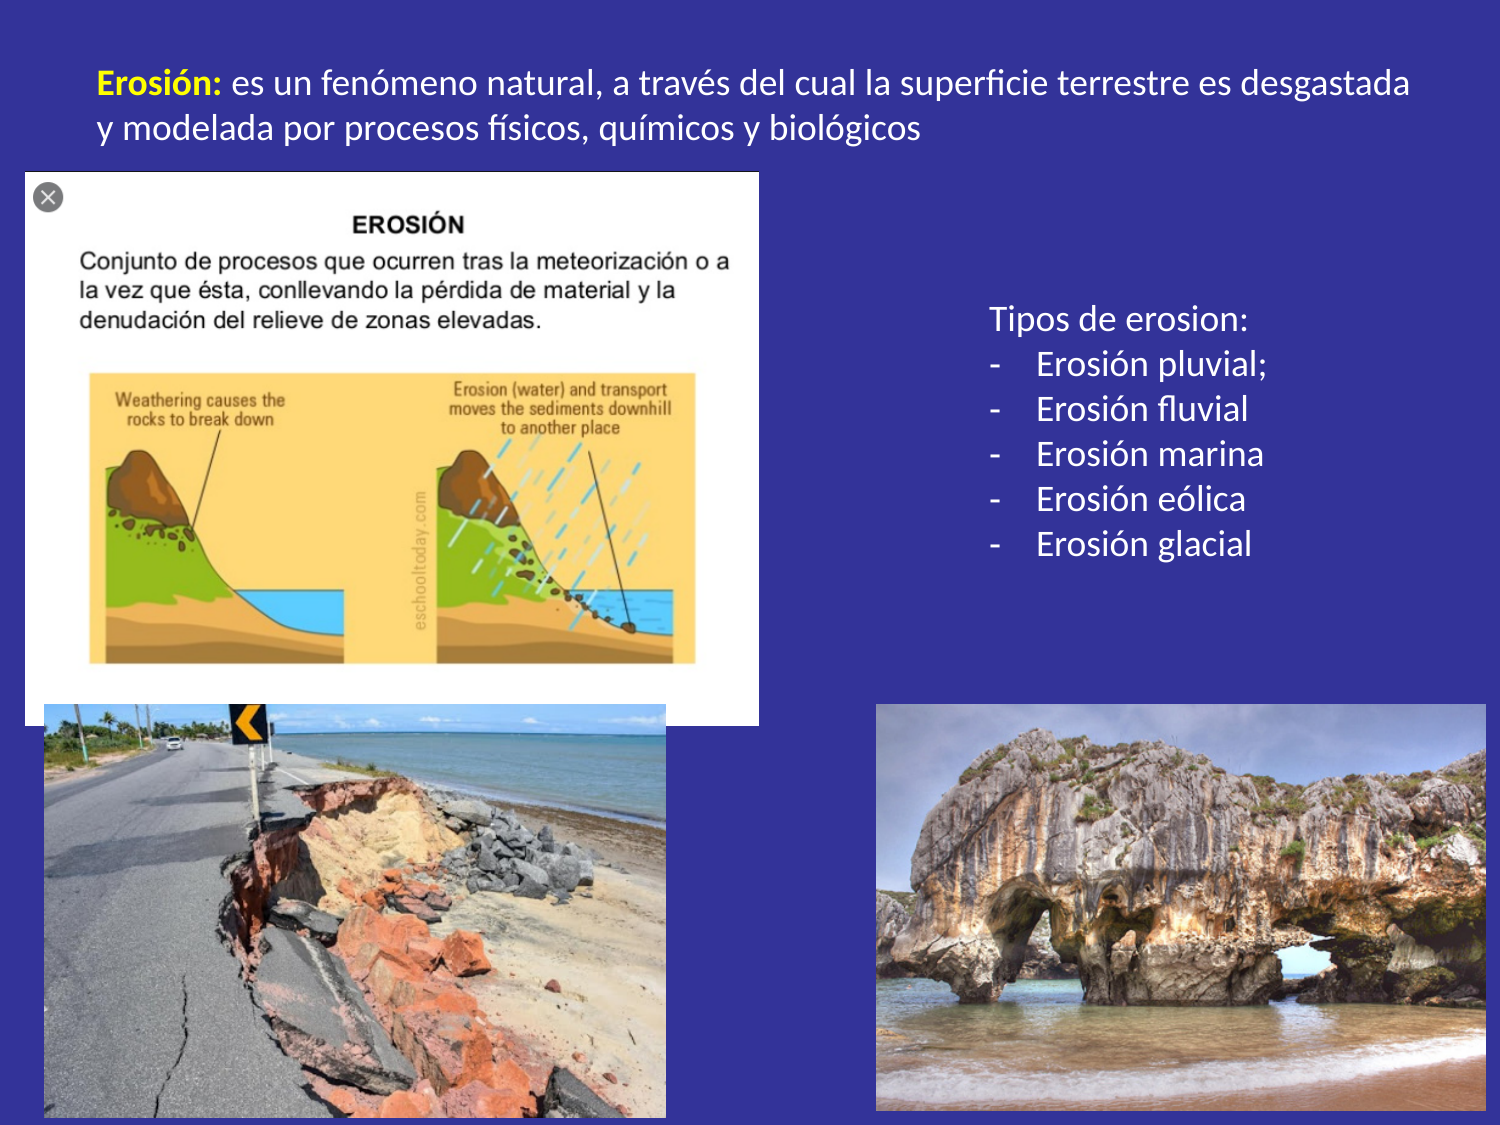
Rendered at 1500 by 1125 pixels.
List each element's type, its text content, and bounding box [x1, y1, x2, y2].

picture [25, 171, 759, 1118]
picture [876, 704, 1486, 1111]
text_box Tipos de erosion: Erosión pluvial; Erosión fluvial Erosión marina Erosión eólica Erosión glacial [974, 286, 1377, 575]
text_box Erosión: es un fenómeno natural, a través del cual la superficie terrestre es desgastada y modelada por procesos físicos, químicos y biológicos [81, 50, 1462, 157]
